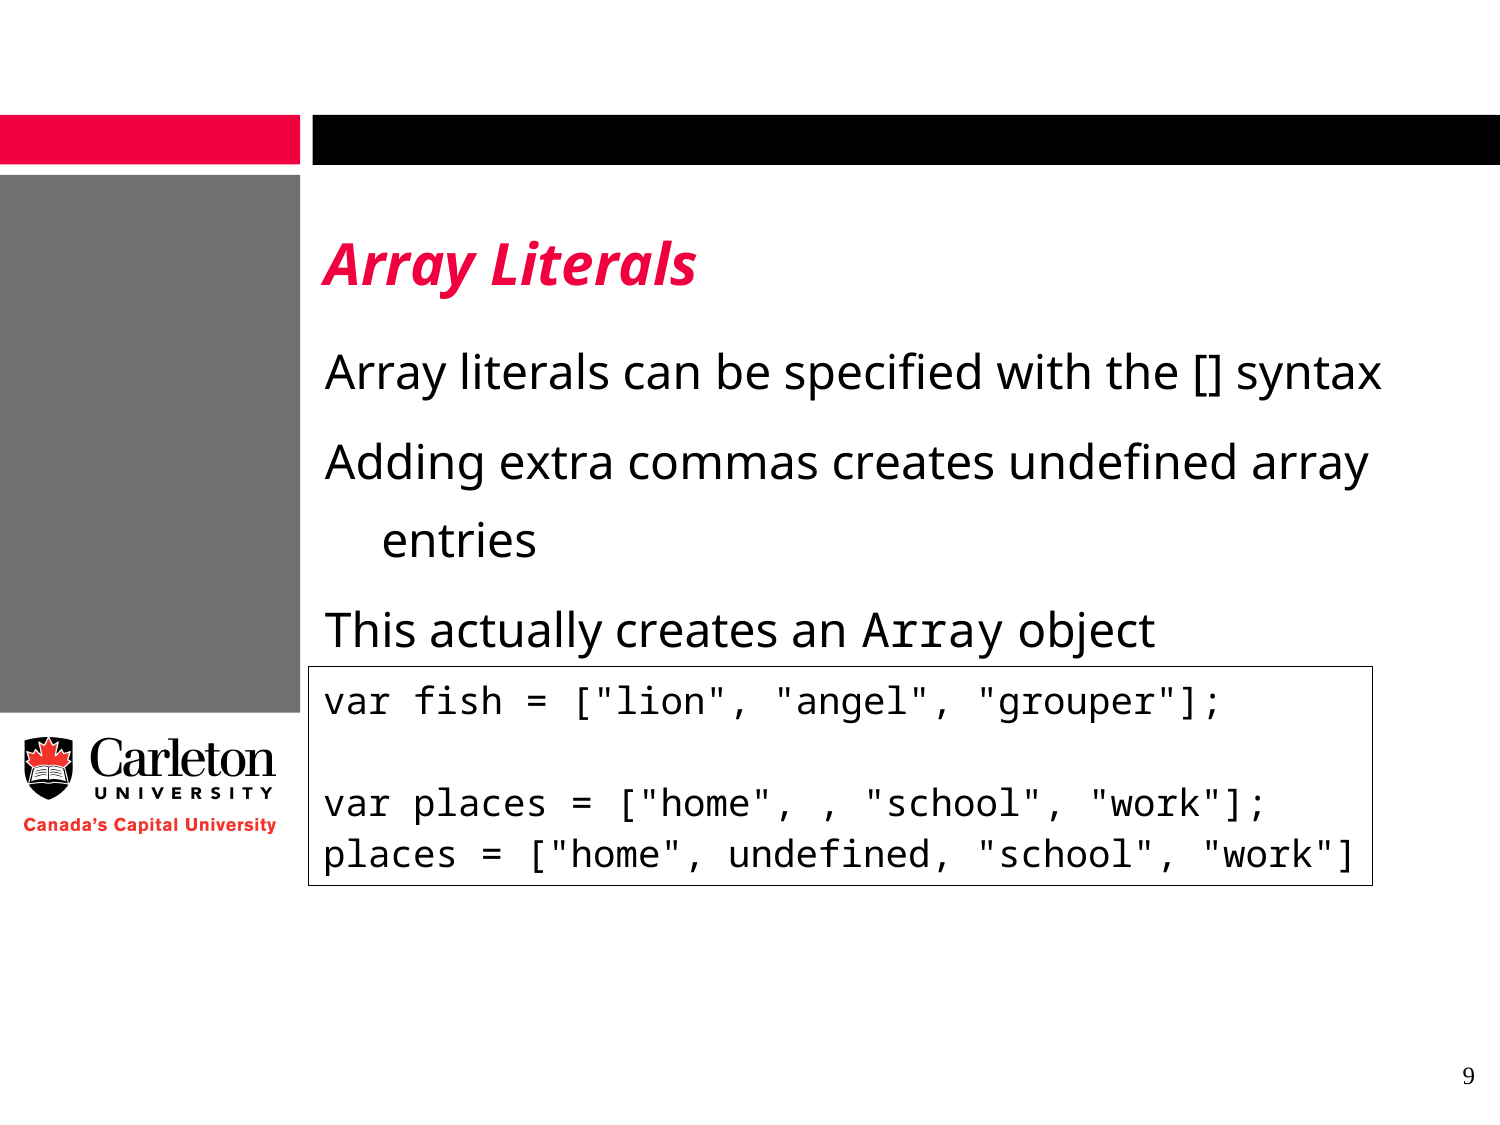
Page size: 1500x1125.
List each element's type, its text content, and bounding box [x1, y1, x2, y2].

list Array literals can be specified with the [] syntax Adding extra commas creates undefined array entries This actually creates an Array object [324, 667, 1372, 885]
title Array Literals [324, 194, 1450, 324]
list Array literals can be specified with the [] syntax Adding extra commas creates undefined array entries This actually creates an Array object [324, 324, 1450, 1036]
text_box var fish = ["lion", "angel", "grouper"]; var places = ["home", , "school", "work"]; places = ["home", undefined, "school", "work"] [308, 666, 1351, 863]
picture [24, 737, 276, 834]
